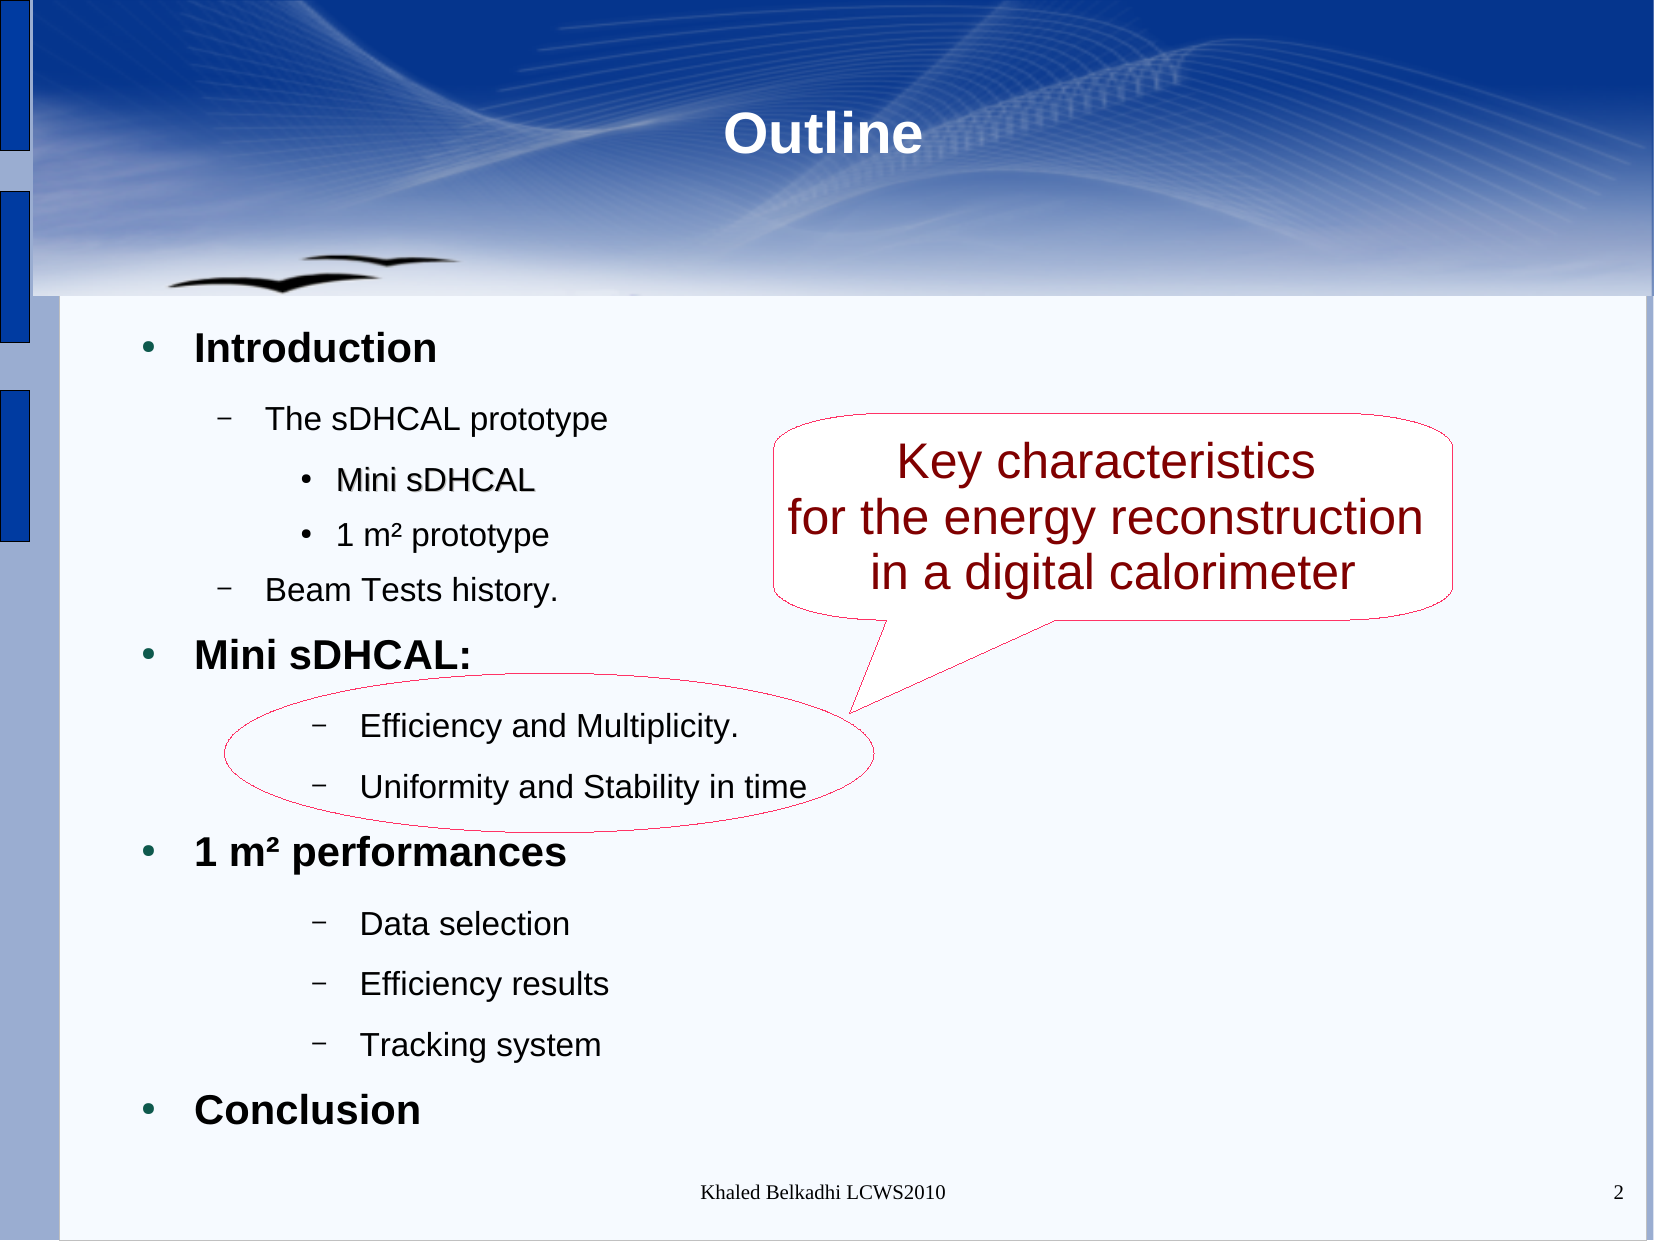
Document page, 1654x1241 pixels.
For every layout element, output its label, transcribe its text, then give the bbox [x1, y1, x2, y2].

title Outline [118, 29, 1531, 237]
picture [33, 0, 1654, 296]
text_box Key characteristics for the energy reconstruction in a digital calorimeter [773, 413, 1453, 714]
list Introduction The sDHCAL prototype Mini sDHCAL 1 m² prototype Beam Tests history. Mini sDHCAL: Efficiency and Multiplicity. Uniformity and Stability in time 1 m² performances Data selection Efficiency results Tracking system Conclusion [123, 324, 1536, 1152]
